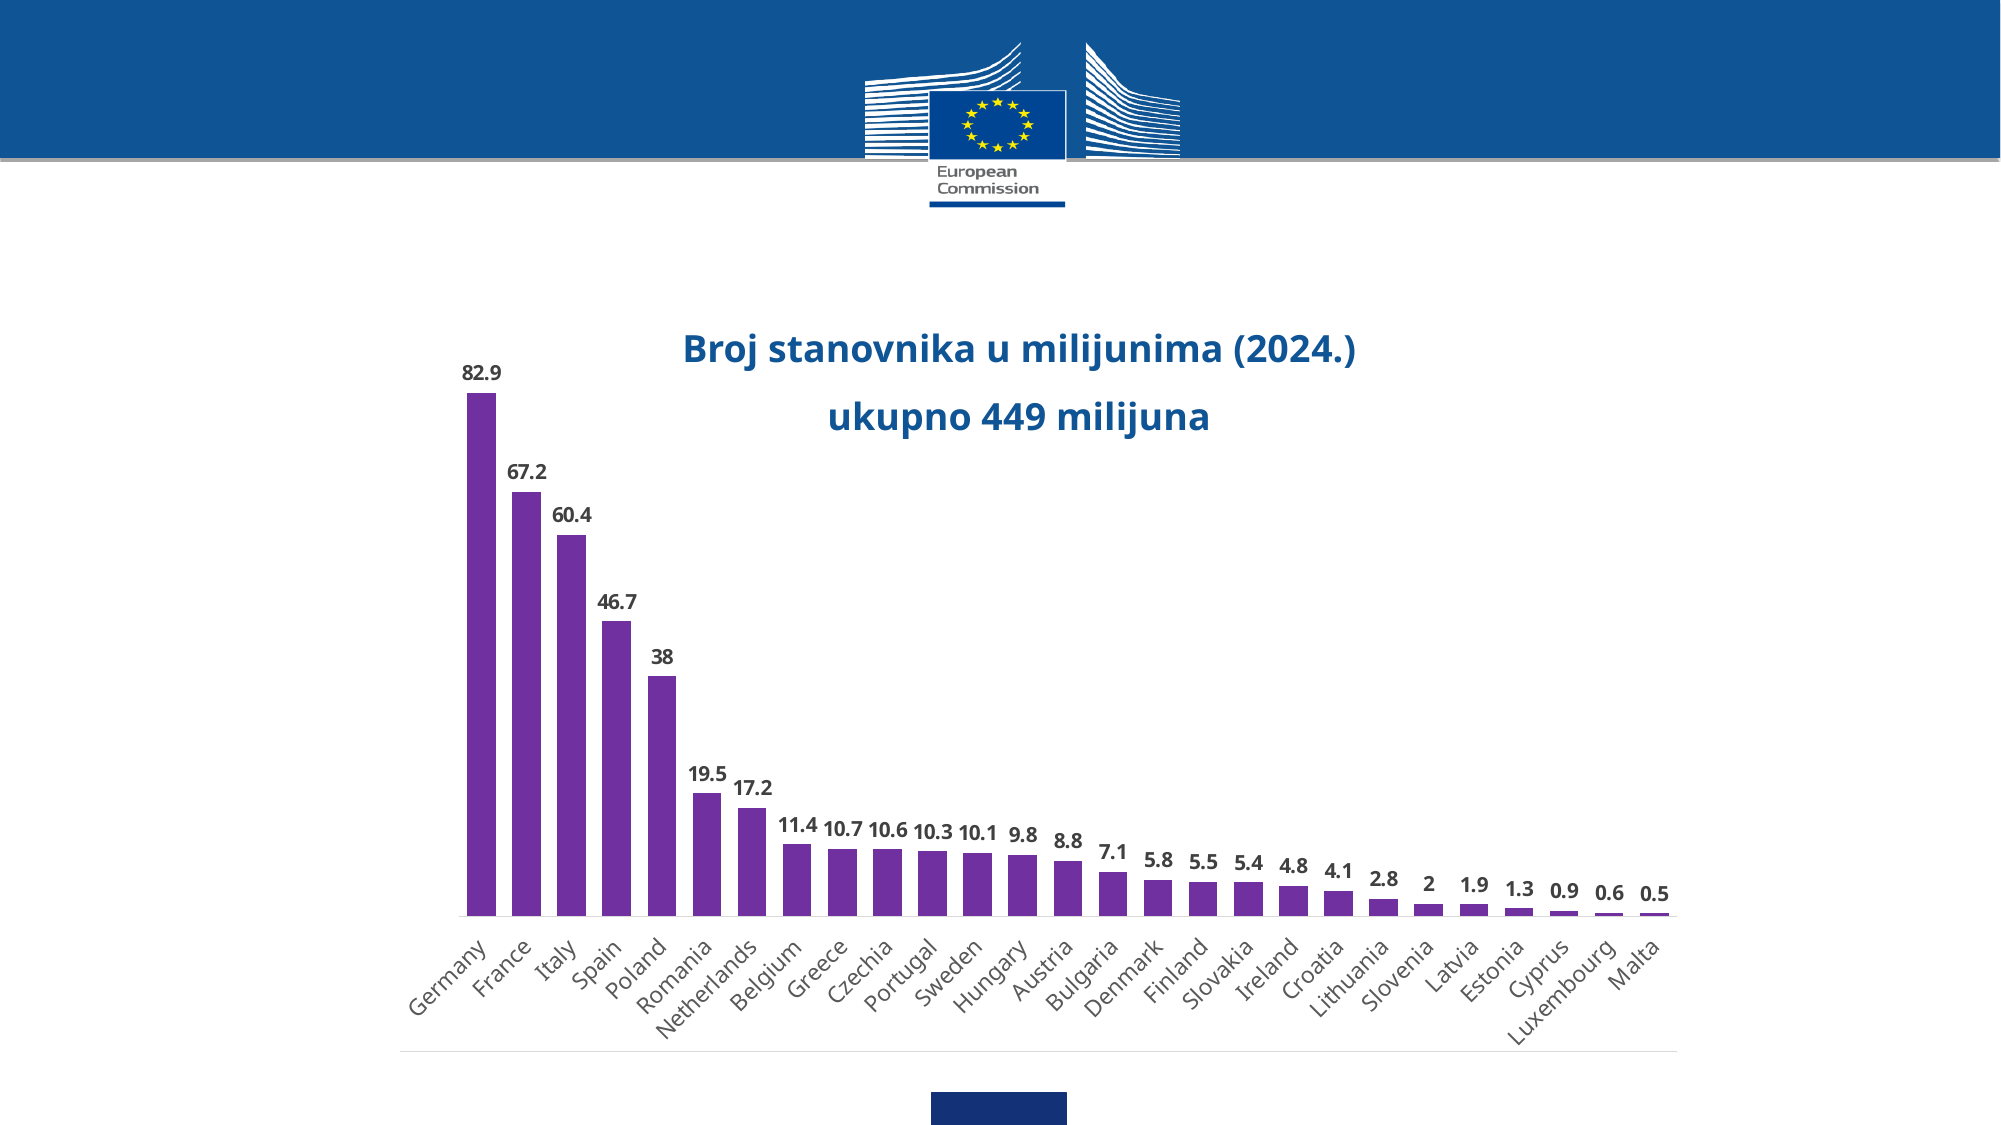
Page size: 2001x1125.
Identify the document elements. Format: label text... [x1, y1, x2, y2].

text_box Broj stanovnika u milijunima (2024.) ukupno 449 milijuna [314, 295, 1665, 371]
chart [372, 333, 1704, 1067]
